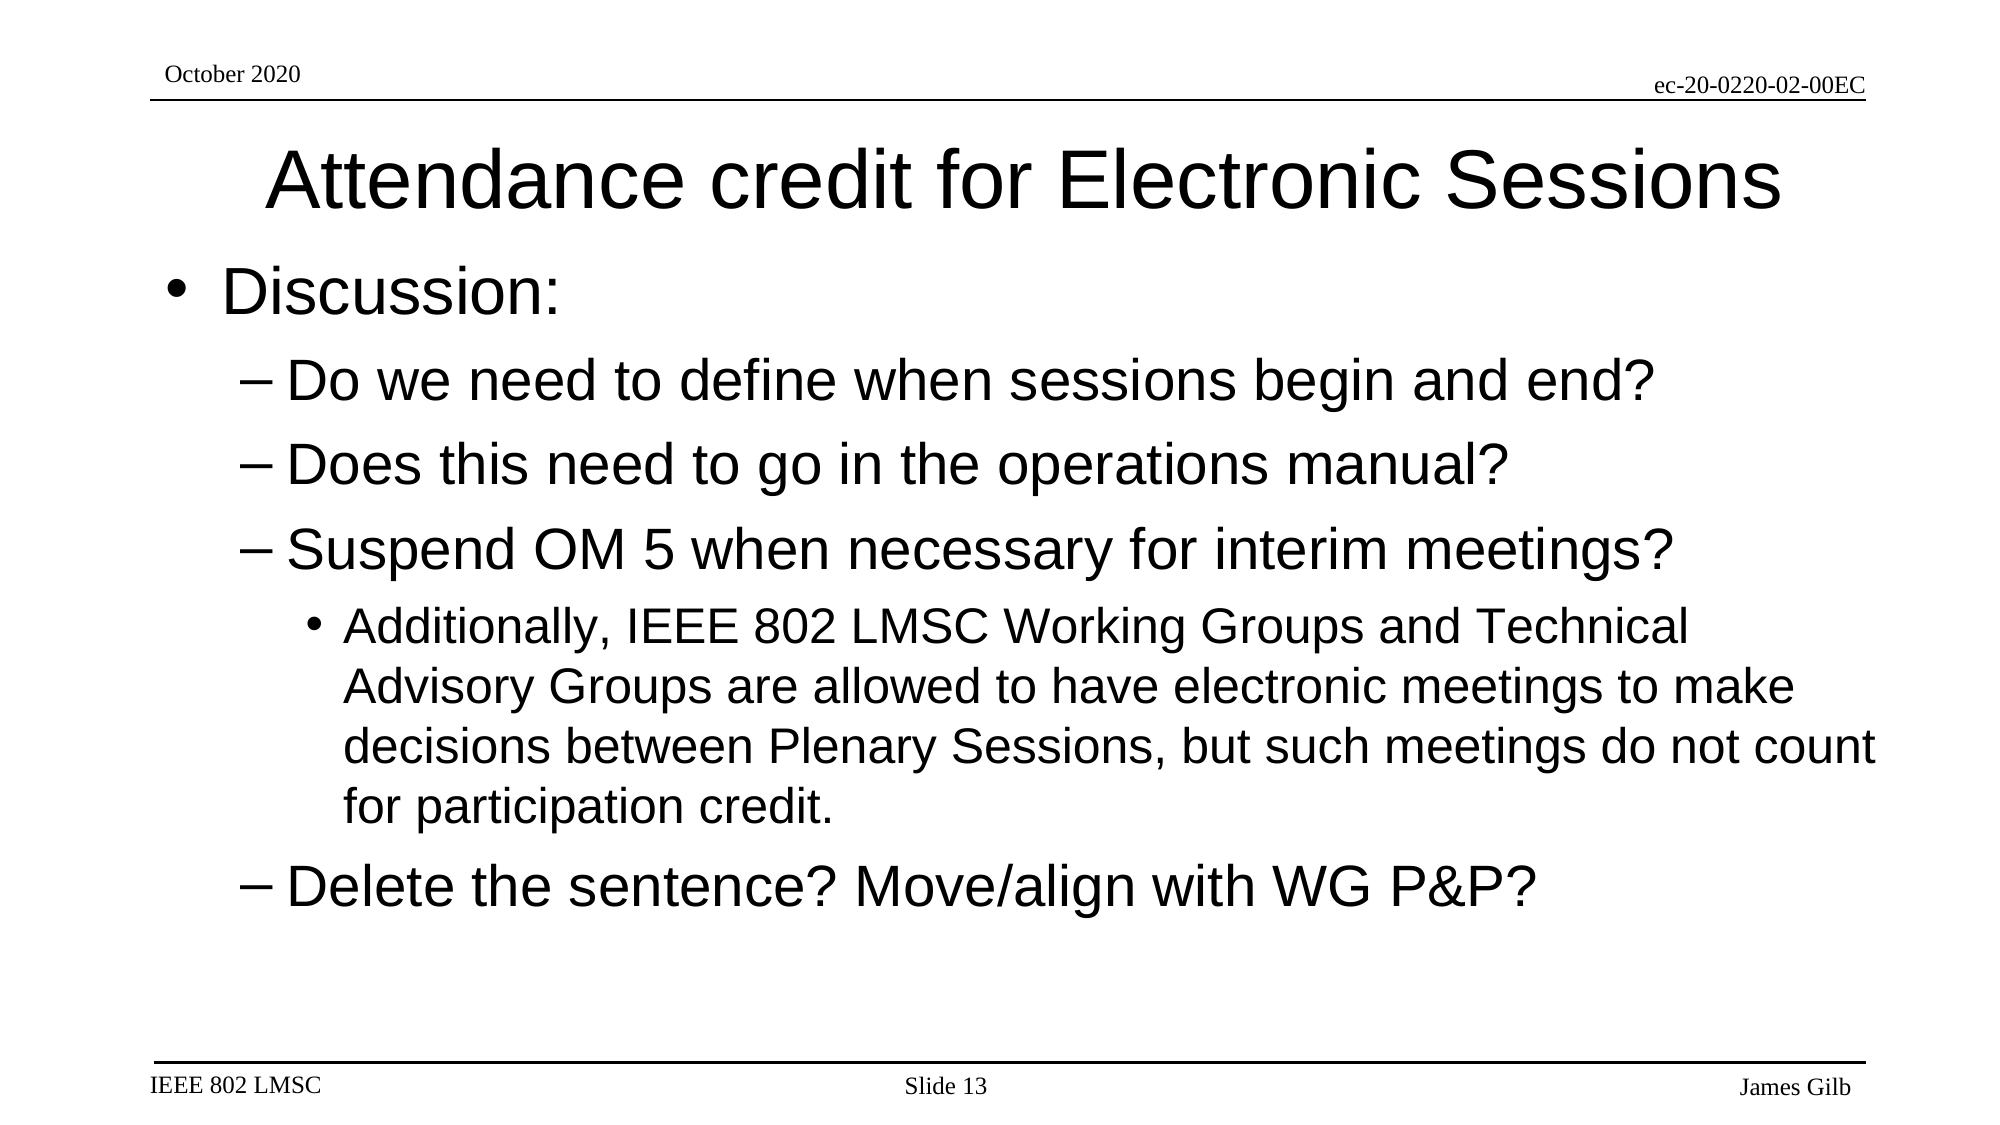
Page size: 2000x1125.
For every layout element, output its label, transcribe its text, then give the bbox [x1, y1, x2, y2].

title Attendance credit for Electronic Sessions [150, 112, 1900, 238]
list Discussion: Do we need to define when sessions begin and end? Does this need to go in the operations manual? Suspend OM 5 when necessary for interim meetings? Additionally, IEEE 802 LMSC Working Groups and Technical Advisory Groups are allowed to have electronic meetings to make decisions between Plenary Sessions, but such meetings do not count for participation credit. Delete the sentence? Move/align with WG P&P? [149, 239, 1900, 1051]
